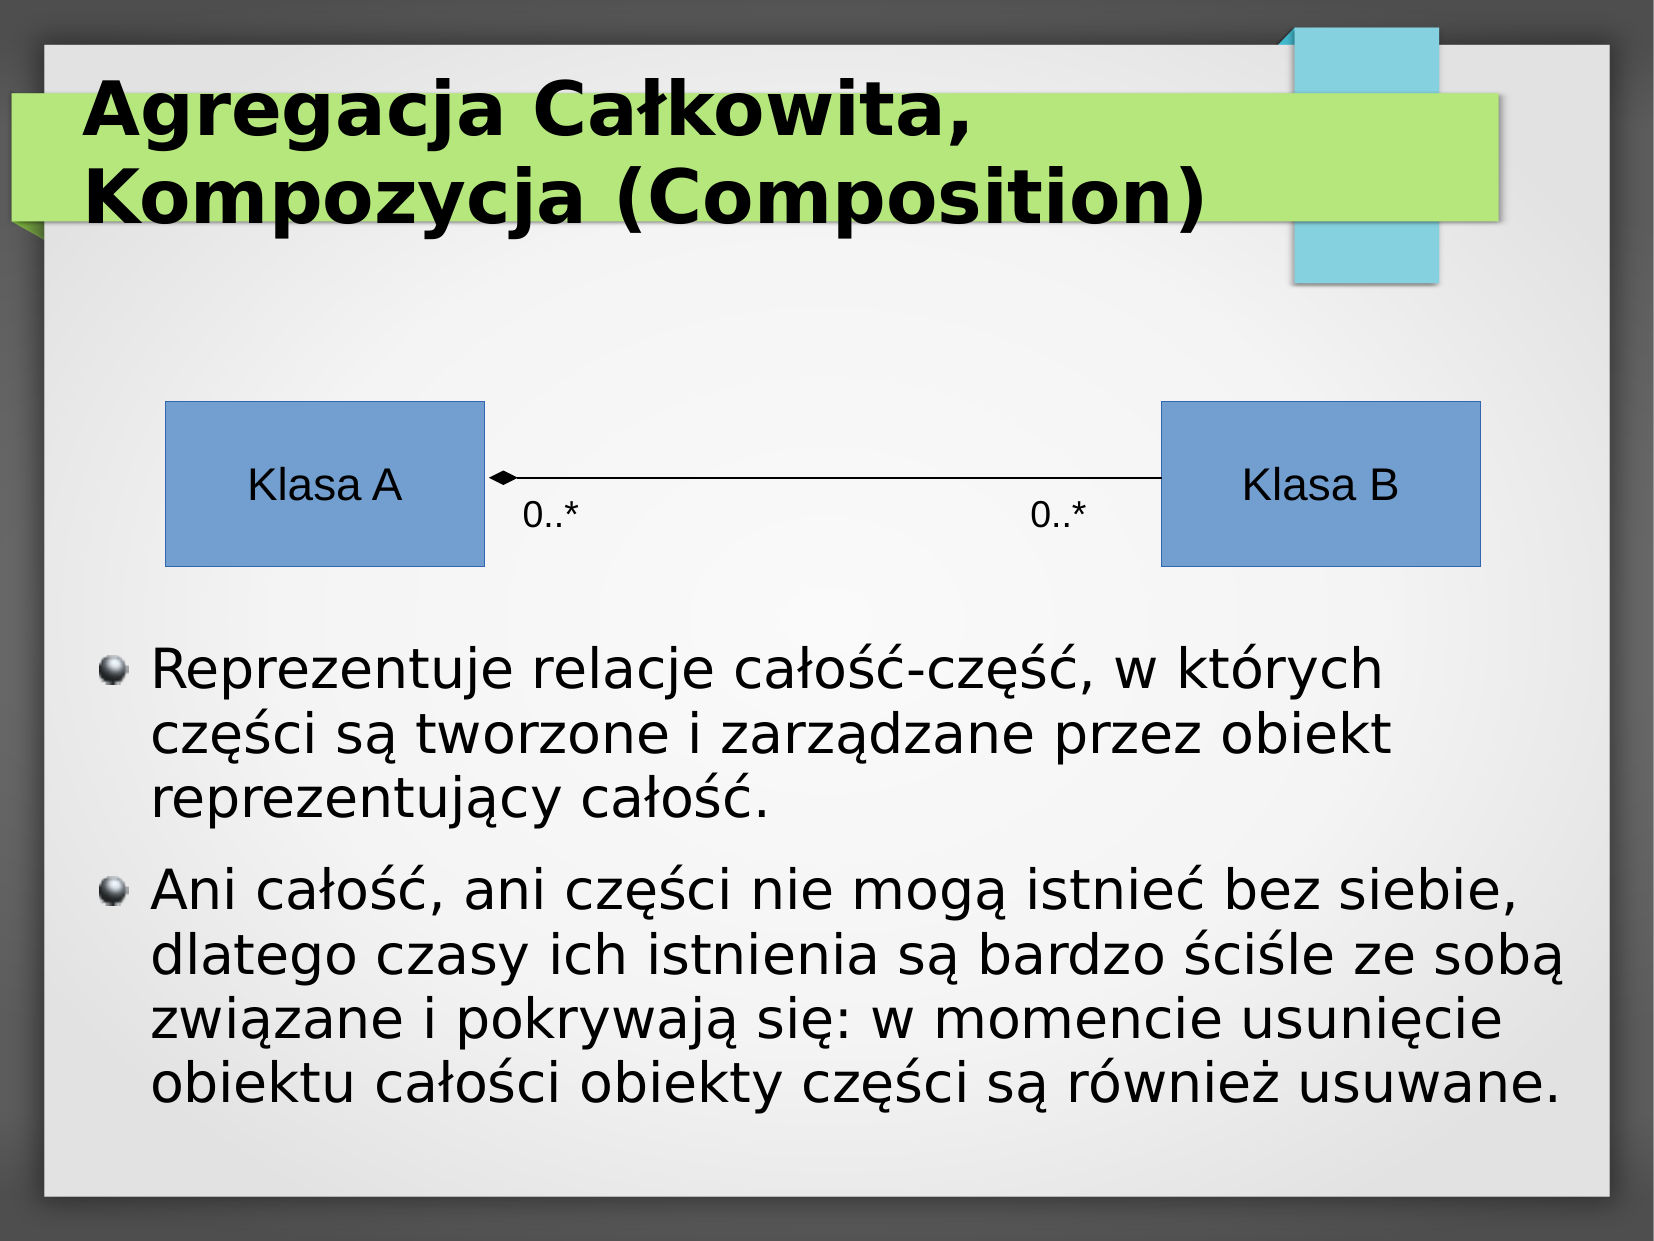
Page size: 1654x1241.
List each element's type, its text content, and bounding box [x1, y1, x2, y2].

list Reprezentuje relacje całość-część, w których części są tworzone i zarządzane przez obiekt reprezentujący całość. Ani całość, ani części nie mogą istnieć bez siebie, dlatego czasy ich istnienia są bardzo ściśle ze sobą związane i pokrywają się: w momencie usunięcie obiektu całości obiekty części są również usuwane. [82, 637, 1571, 1182]
text_box 0..* [507, 486, 638, 544]
picture [0, 0, 1654, 1241]
title Agregacja Całkowita, Kompozycja (Composition) [82, 66, 1264, 241]
text_box Klasa B [1161, 401, 1481, 567]
text_box 0..* [1015, 486, 1146, 544]
text_box Klasa A [165, 401, 485, 567]
